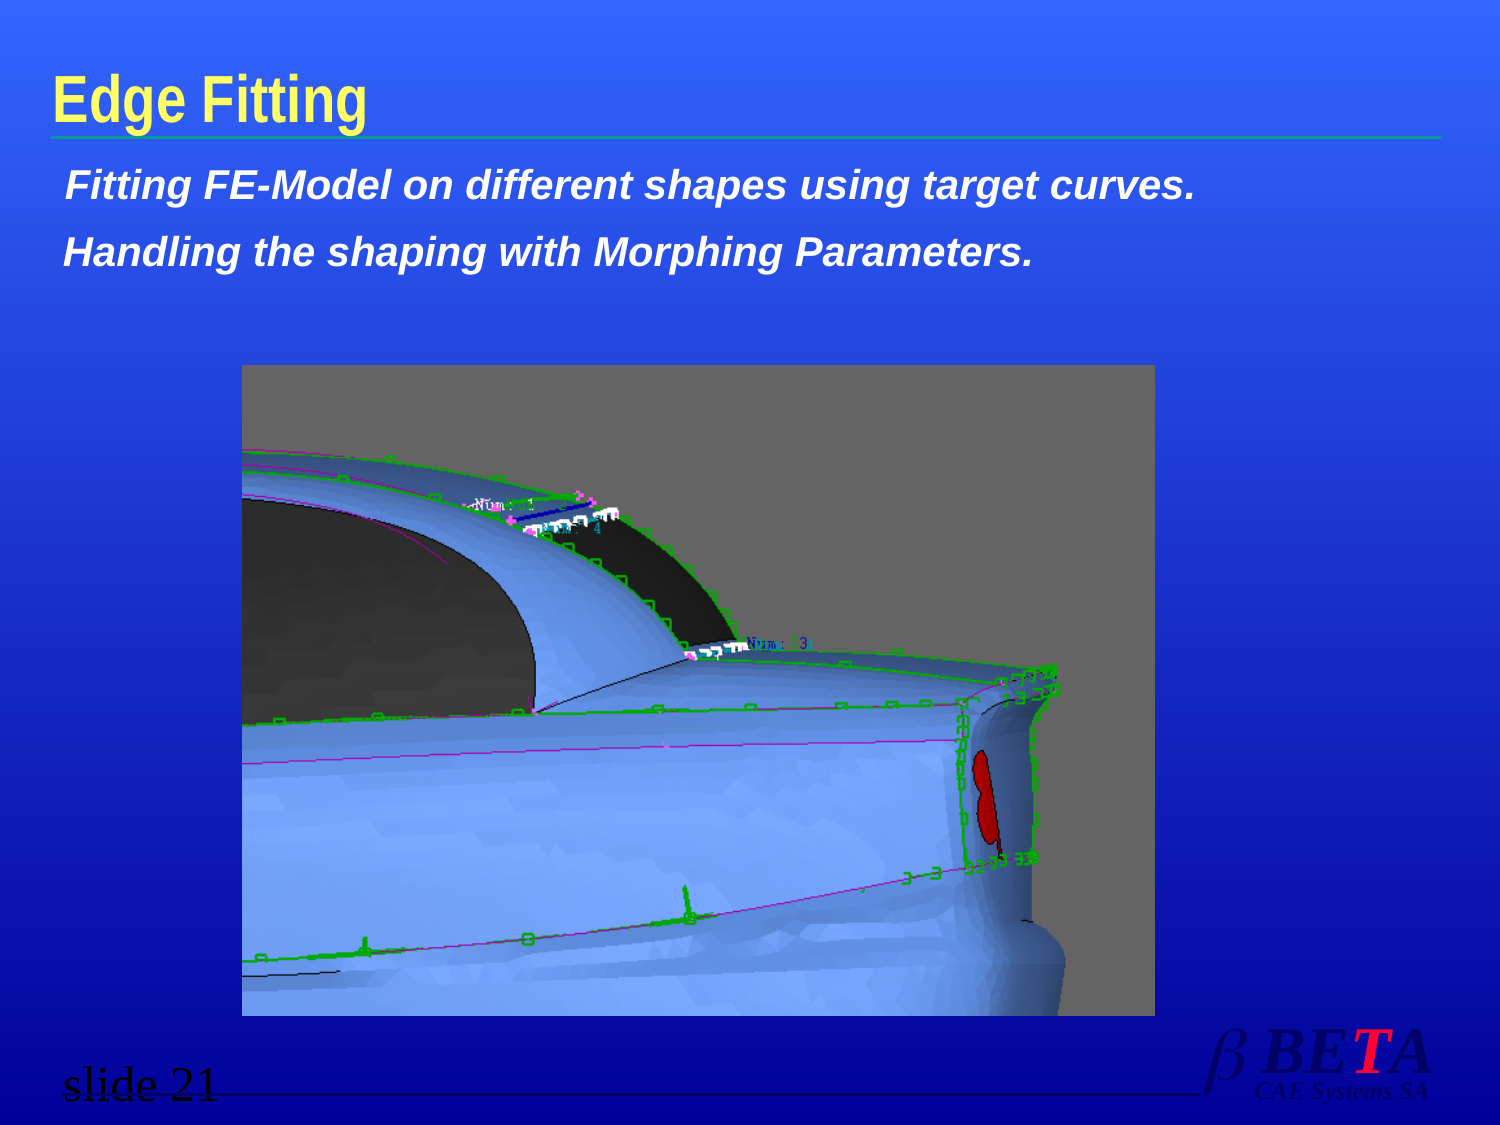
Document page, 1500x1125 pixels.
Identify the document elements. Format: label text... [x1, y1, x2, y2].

title Edge Fitting [37, 48, 1450, 144]
picture [242, 365, 1155, 1016]
text_box Handling the shaping with Morphing Parameters. [48, 208, 1224, 290]
text_box Fitting FE-Model on different shapes using target curves. [50, 149, 1225, 242]
